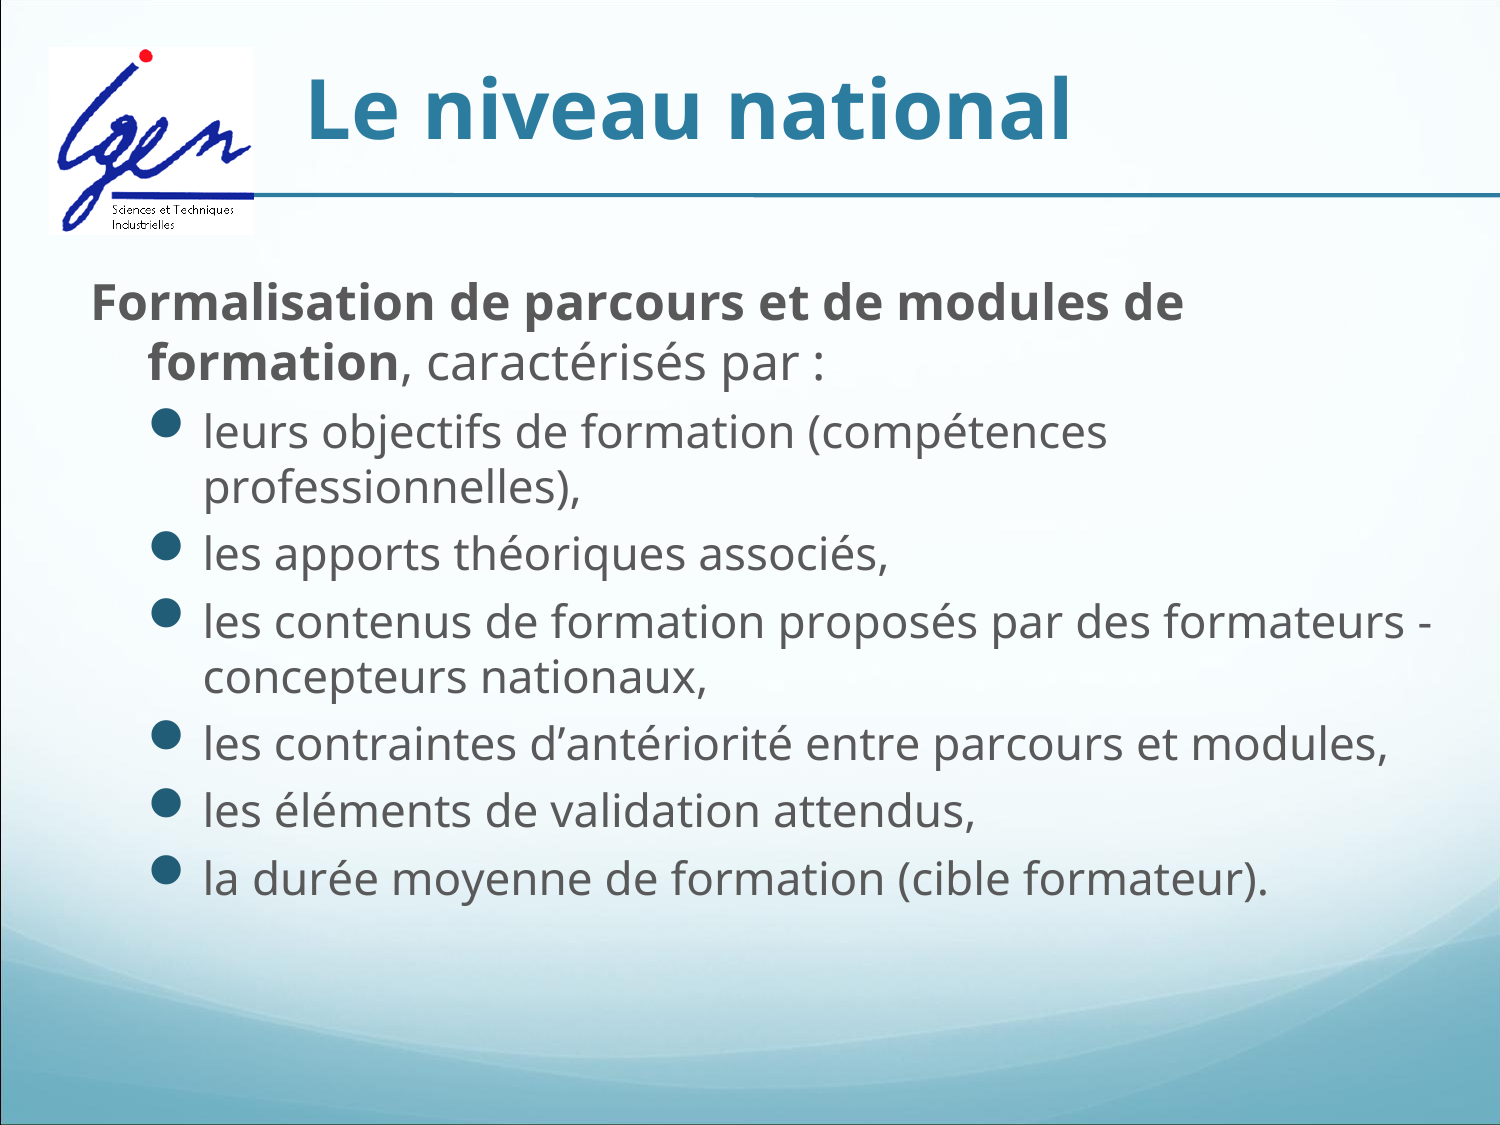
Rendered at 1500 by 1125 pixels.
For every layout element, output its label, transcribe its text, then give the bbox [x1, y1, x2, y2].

list Formalisation de parcours et de modules de formation, caractérisés par : leurs objectifs de formation (compétences professionnelles), les apports théoriques associés, les contenus de formation proposés par des formateurs - concepteurs nationaux, les contraintes d’antériorité entre parcours et modules, les éléments de validation attendus, la durée moyenne de formation (cible formateur). [74, 262, 1461, 1006]
title Le niveau national [289, 17, 1410, 196]
picture [0, 0, 1500, 1125]
